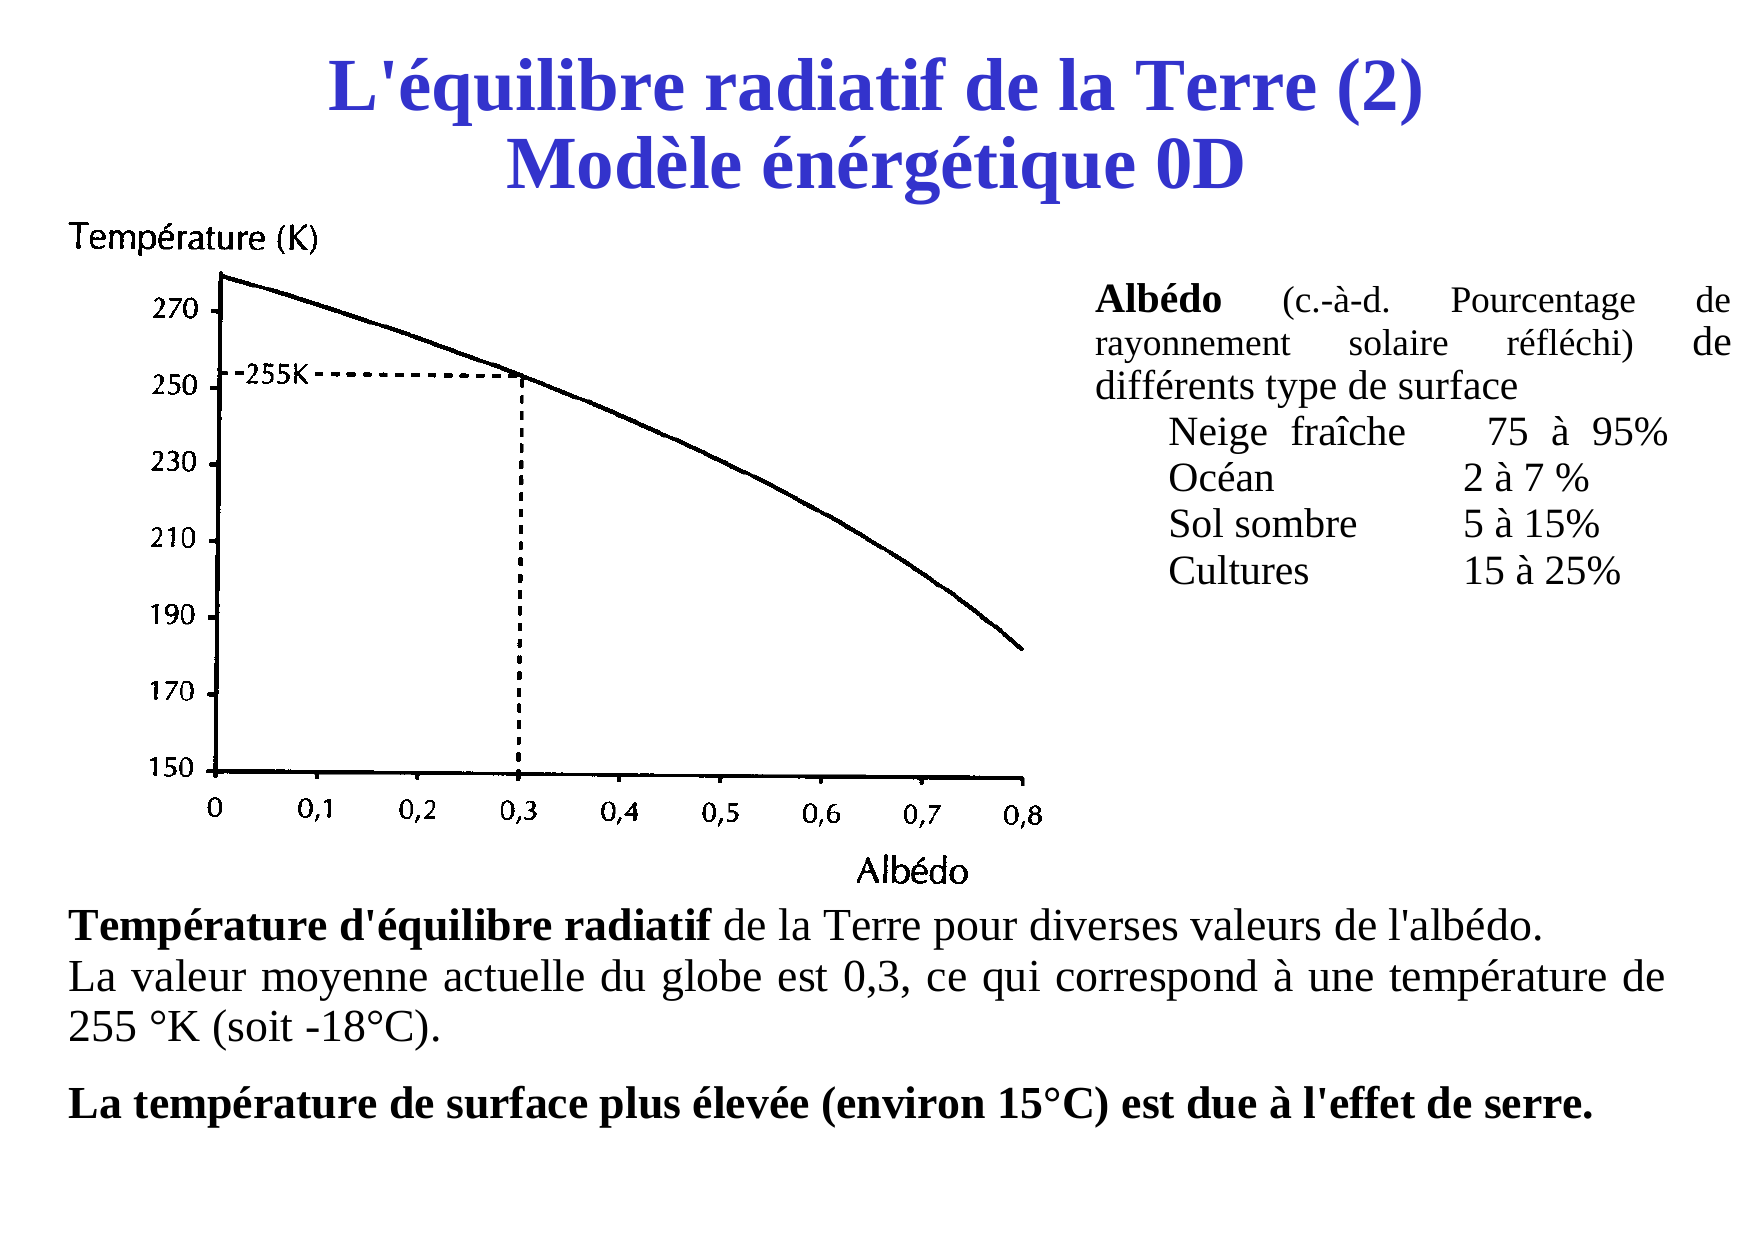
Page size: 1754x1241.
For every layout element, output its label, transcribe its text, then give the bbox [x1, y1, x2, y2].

text_box Température d'équilibre radiatif de la Terre pour diverses valeurs de l'albédo. La valeur moyenne actuelle du globe est 0,3, ce qui correspond à une température de 255 °K (soit -18°C). La température de surface plus élevée (environ 15°C) est due à l'effet de serre. [54, 895, 1682, 1137]
picture [23, 175, 1116, 925]
text_box L'équilibre radiatif de la Terre (2) Modèle énérgétique 0D [160, 48, 1594, 205]
text_box Albédo (c.-à-d. Pourcentage de rayonnement solaire réfléchi) de différents type de surface Neige fraîche 75 à 95% Océan 2 à 7 % Sol sombre 5 à 15% Cultures 15 à 25% [1094, 277, 1732, 594]
